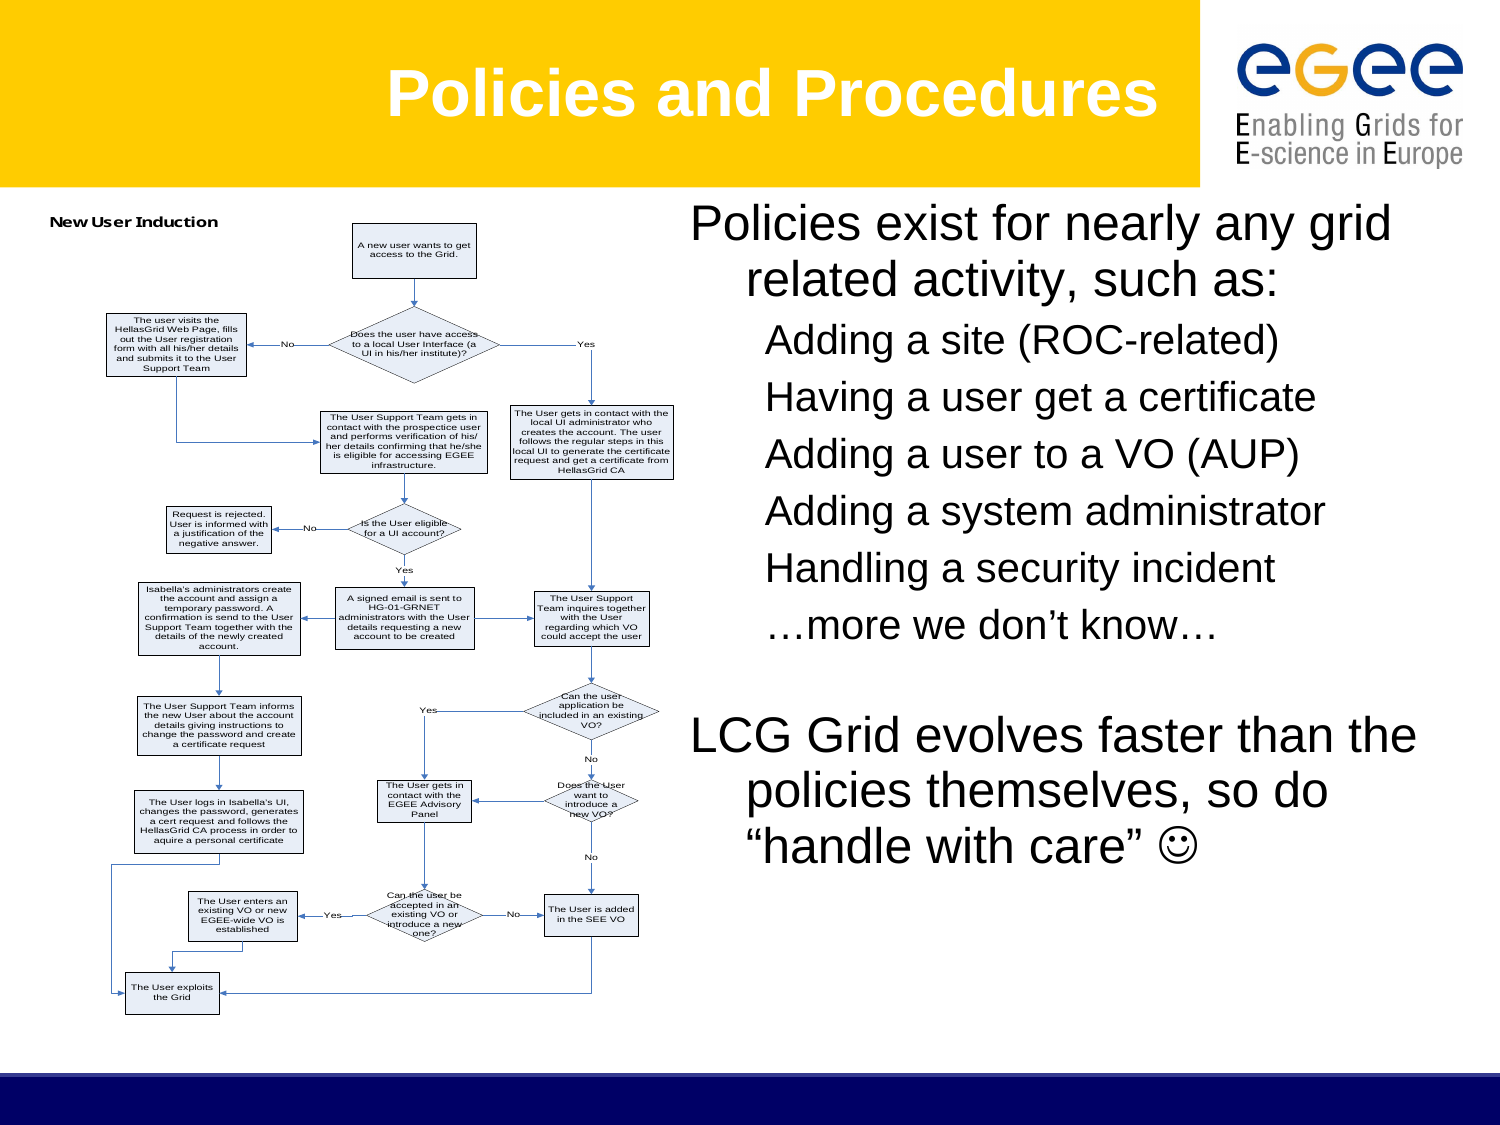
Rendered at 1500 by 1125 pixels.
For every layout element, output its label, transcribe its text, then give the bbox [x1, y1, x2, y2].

list Policies exist for nearly any grid related activity, such as: Adding a site (ROC-related) Having a user get a certificate Adding a user to a VO (AUP) Adding a system administrator Handling a security incident …more we don’t know… LCG Grid evolves faster than the policies themselves, so do “handle with care”  [674, 187, 1463, 1001]
picture [1237, 24, 1463, 169]
chart [37, 200, 676, 1016]
title Policies and Procedures [12, 37, 1175, 150]
